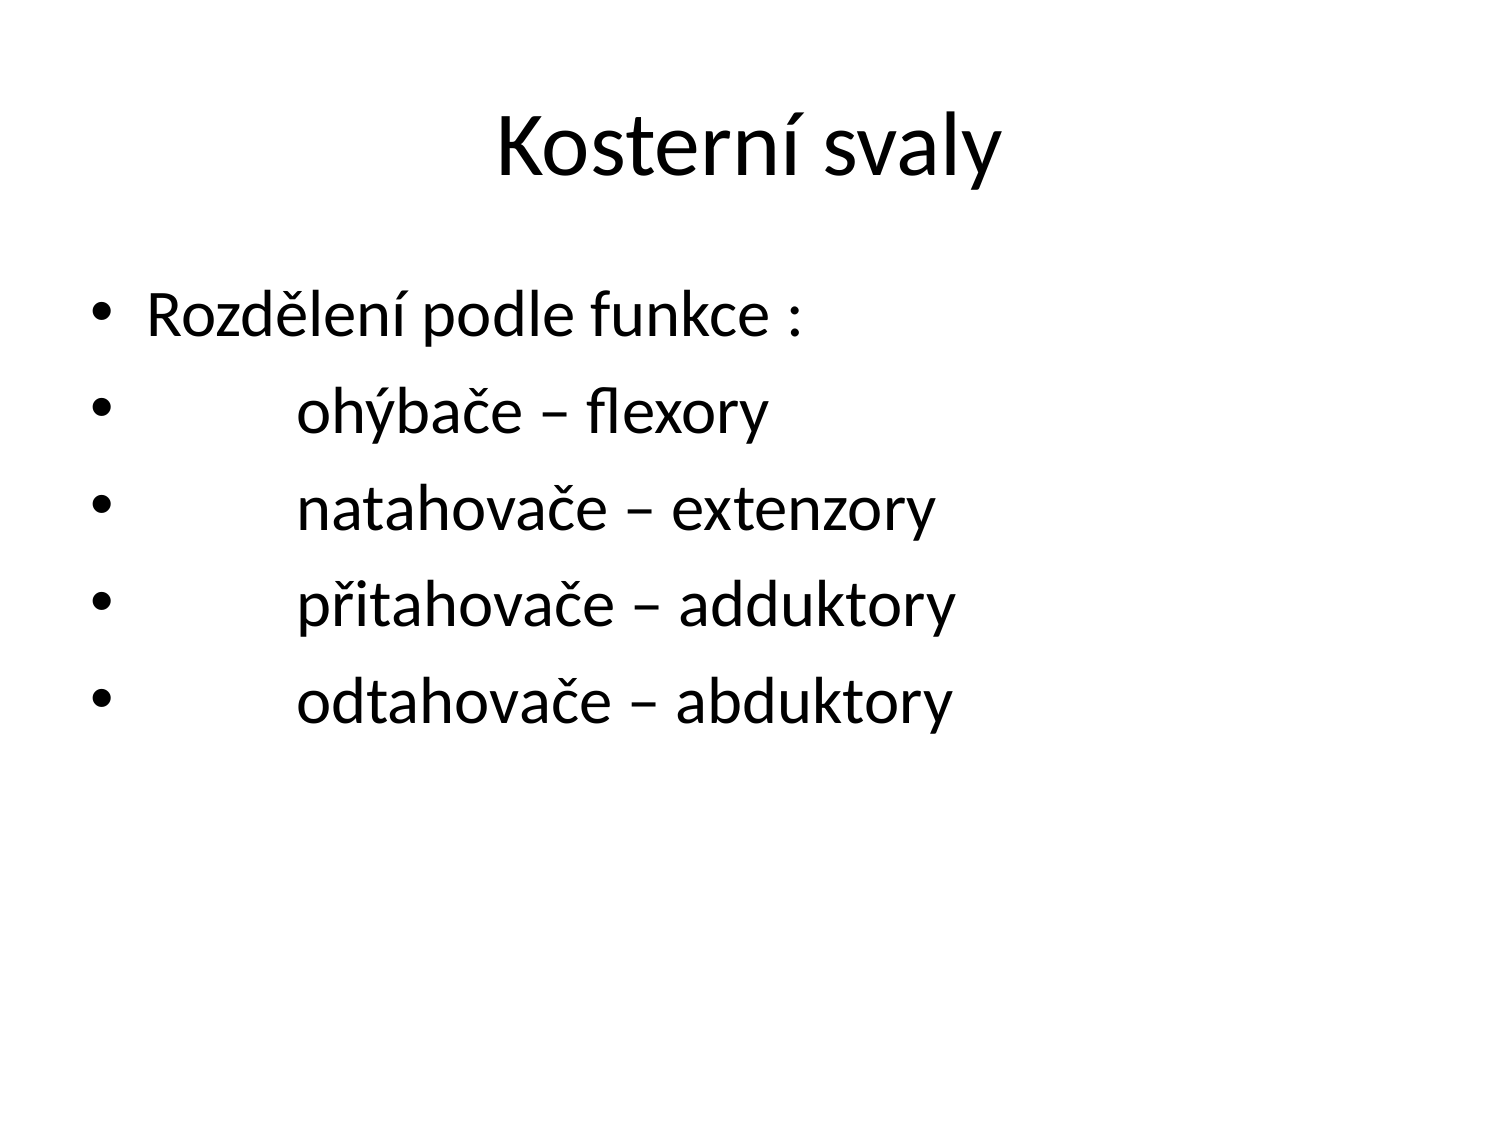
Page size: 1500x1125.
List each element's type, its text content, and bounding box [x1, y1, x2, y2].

title Kosterní svaly [75, 45, 1426, 233]
list Rozdělení podle funkce : ohýbače – flexory natahovače – extenzory přitahovače – adduktory odtahovače – abduktory [75, 262, 1426, 1005]
